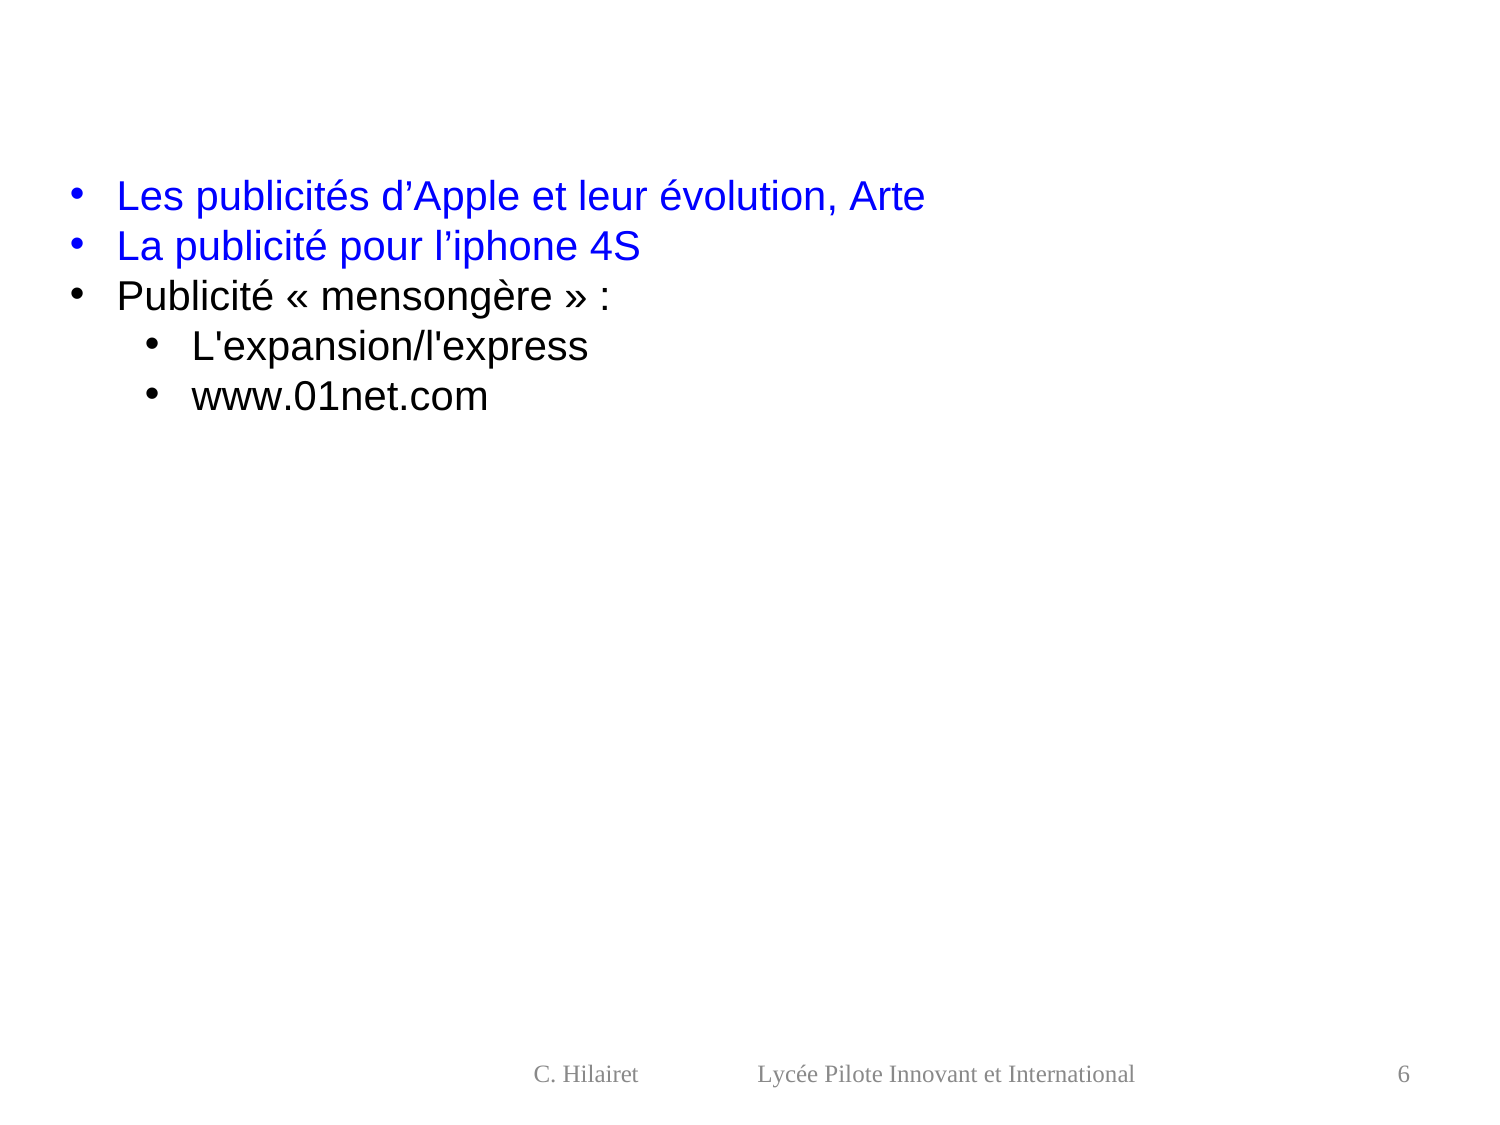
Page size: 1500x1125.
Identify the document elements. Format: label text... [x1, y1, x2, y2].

text_box C. Hilairet Lycée Pilote Innovant et International [512, 1042, 1158, 1103]
text_box Les publicités d’Apple et leur évolution, Arte La publicité pour l’iphone 4S Publicité « mensongère » : L'expansion/l'express www.01net.com [54, 160, 1438, 477]
text_box <numéro> [1158, 1042, 1426, 1103]
